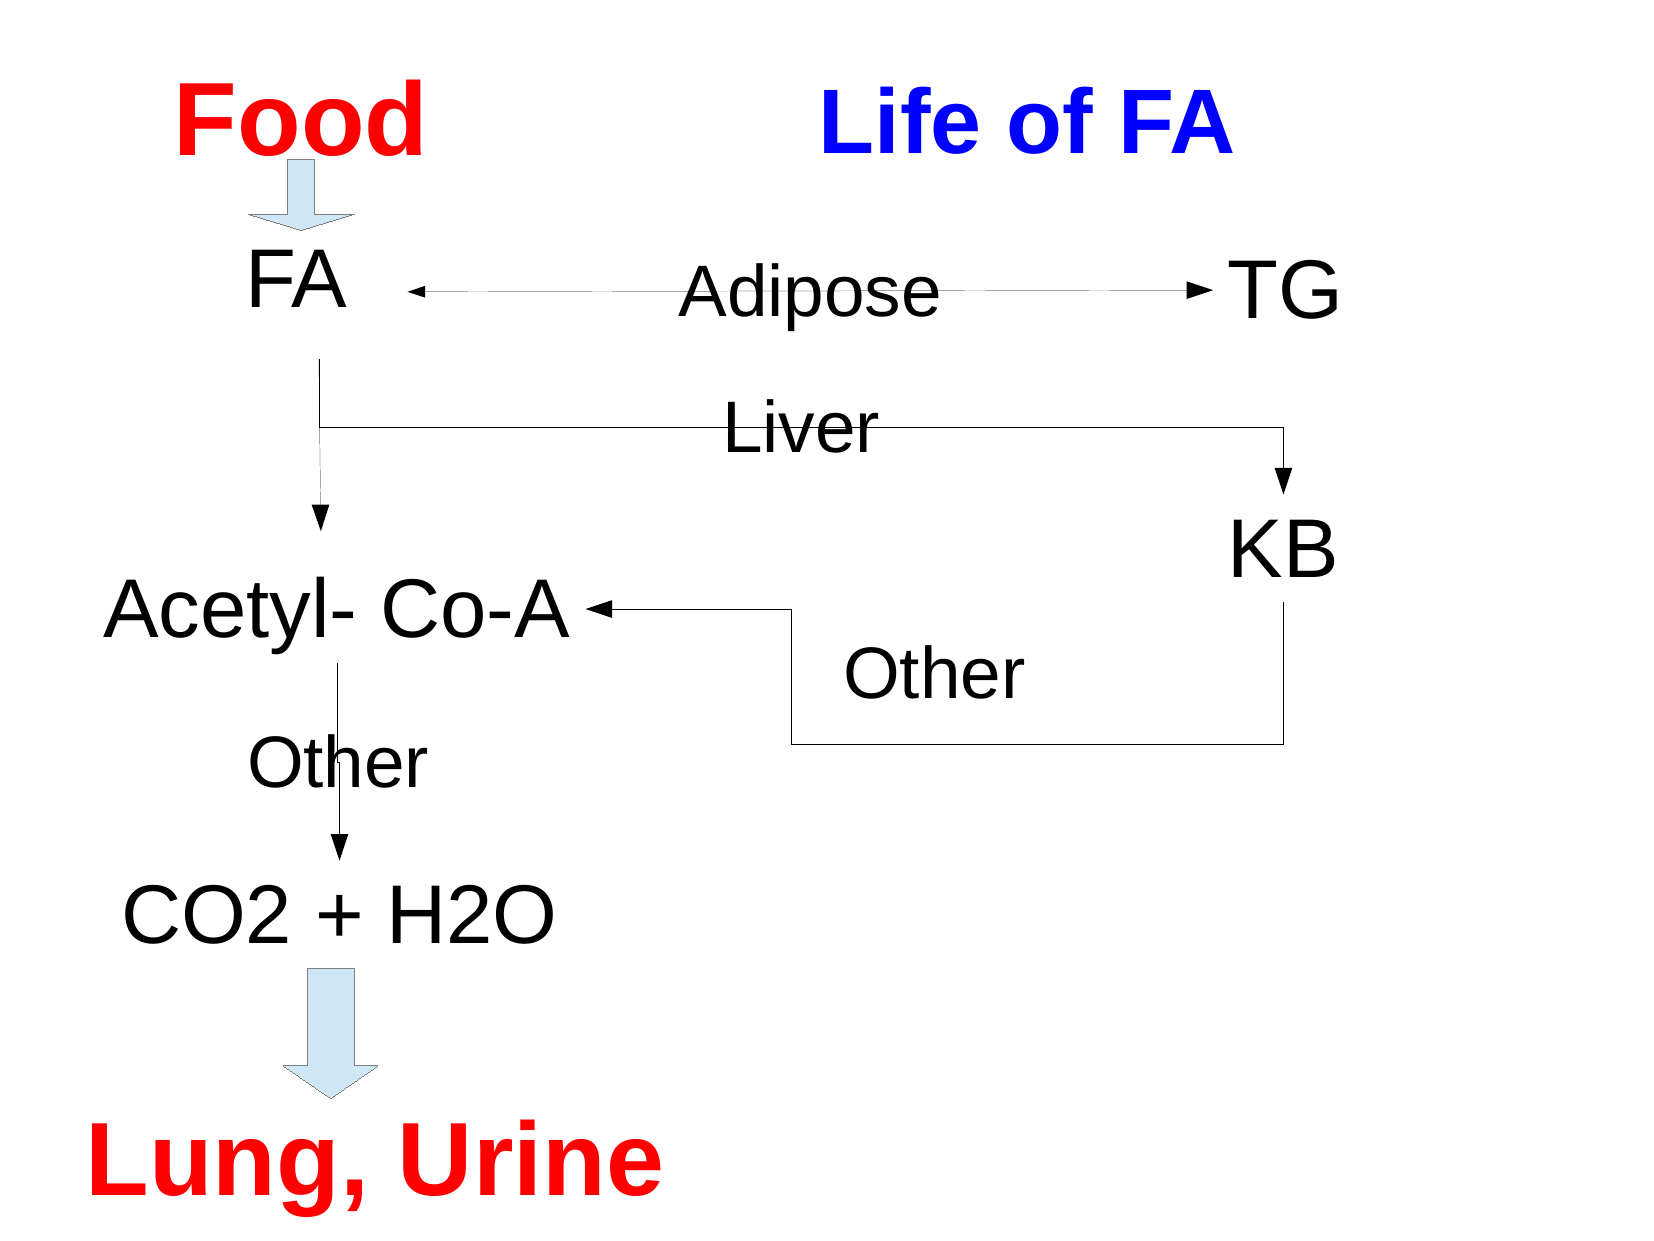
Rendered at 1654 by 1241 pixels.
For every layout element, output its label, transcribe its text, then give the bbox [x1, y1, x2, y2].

text_box KB [1213, 494, 1354, 603]
text_box Acetyl- Co-A [88, 555, 586, 663]
title Life of FA [485, 70, 1583, 174]
text_box [248, 159, 355, 231]
text_box Lung, Urine [70, 1093, 745, 1229]
text_box TG [1213, 236, 1359, 345]
text_box [283, 968, 378, 1093]
text_box Food [118, 54, 485, 189]
text_box FA [230, 224, 408, 360]
text_box CO2 + H2O [106, 860, 573, 969]
